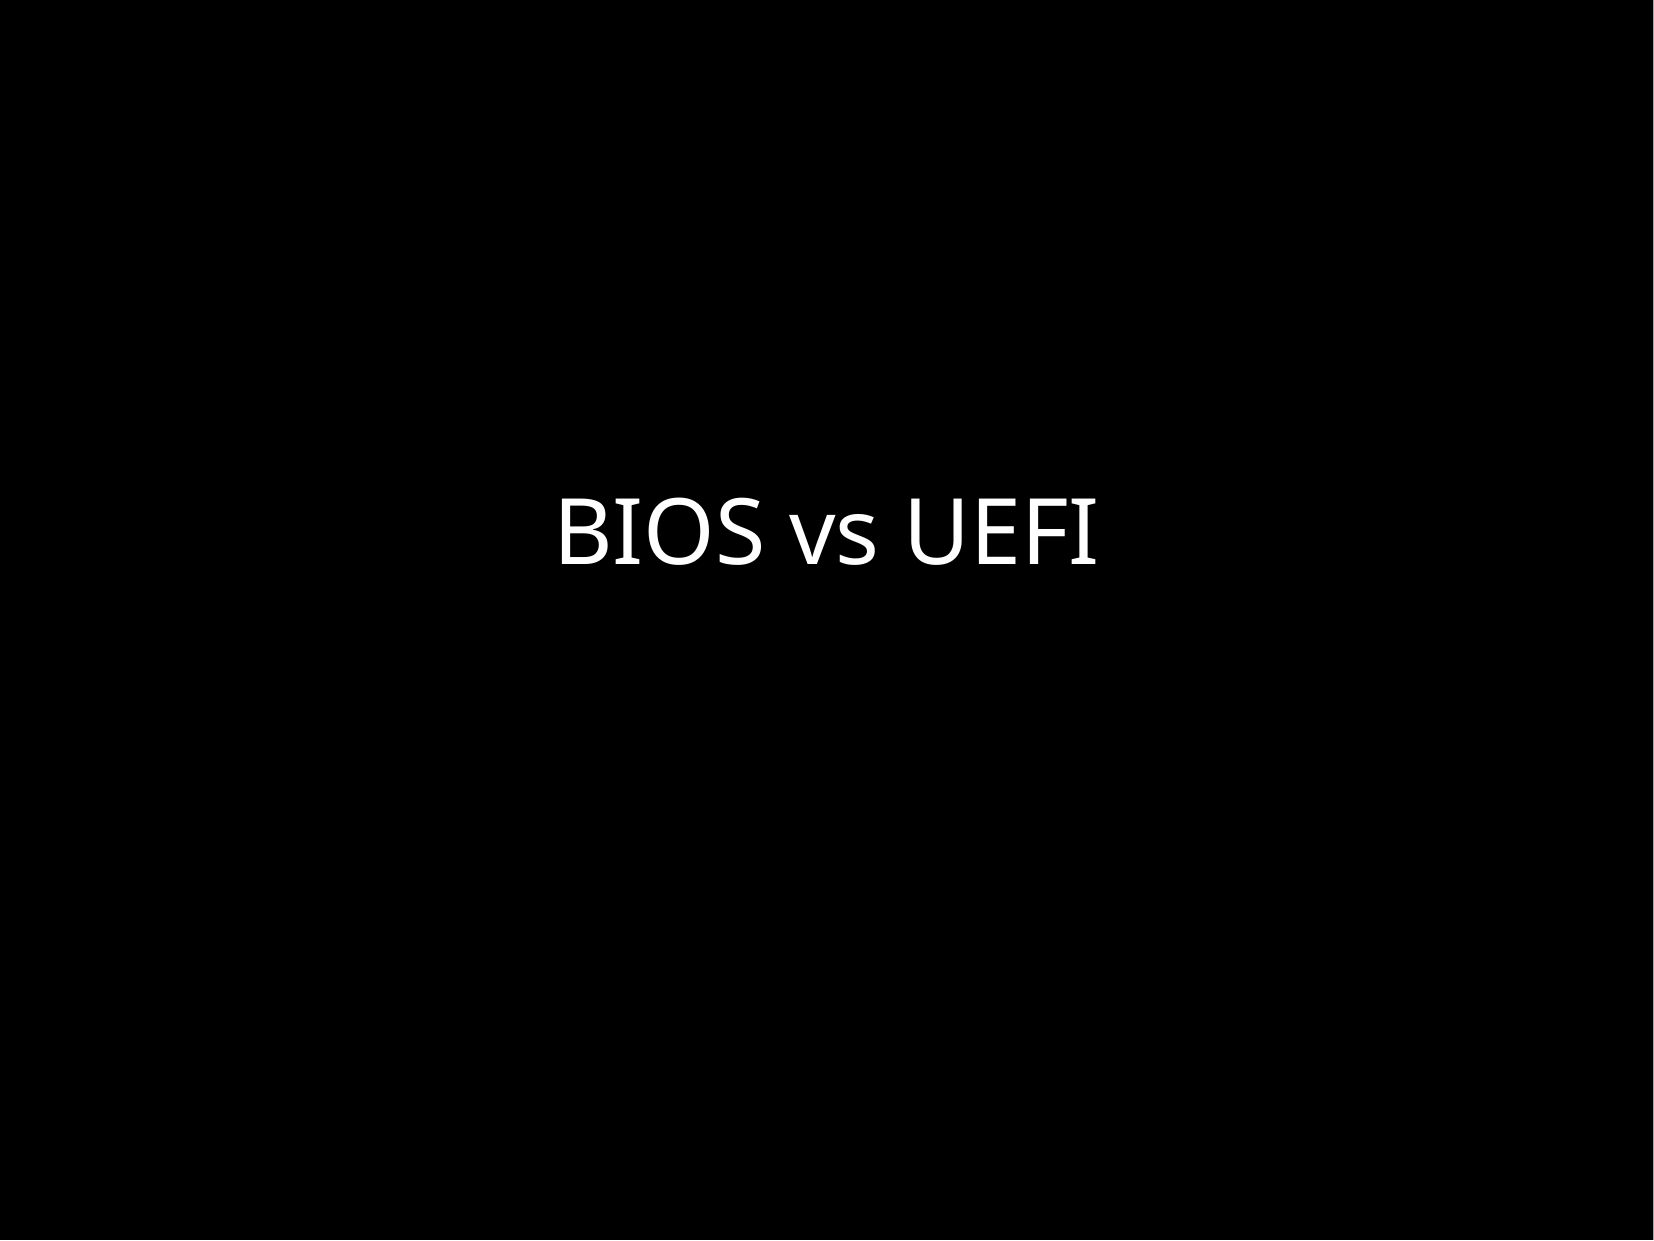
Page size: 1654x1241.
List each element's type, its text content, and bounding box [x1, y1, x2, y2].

subtitle BIOS vs UEFI [82, 49, 1571, 1010]
